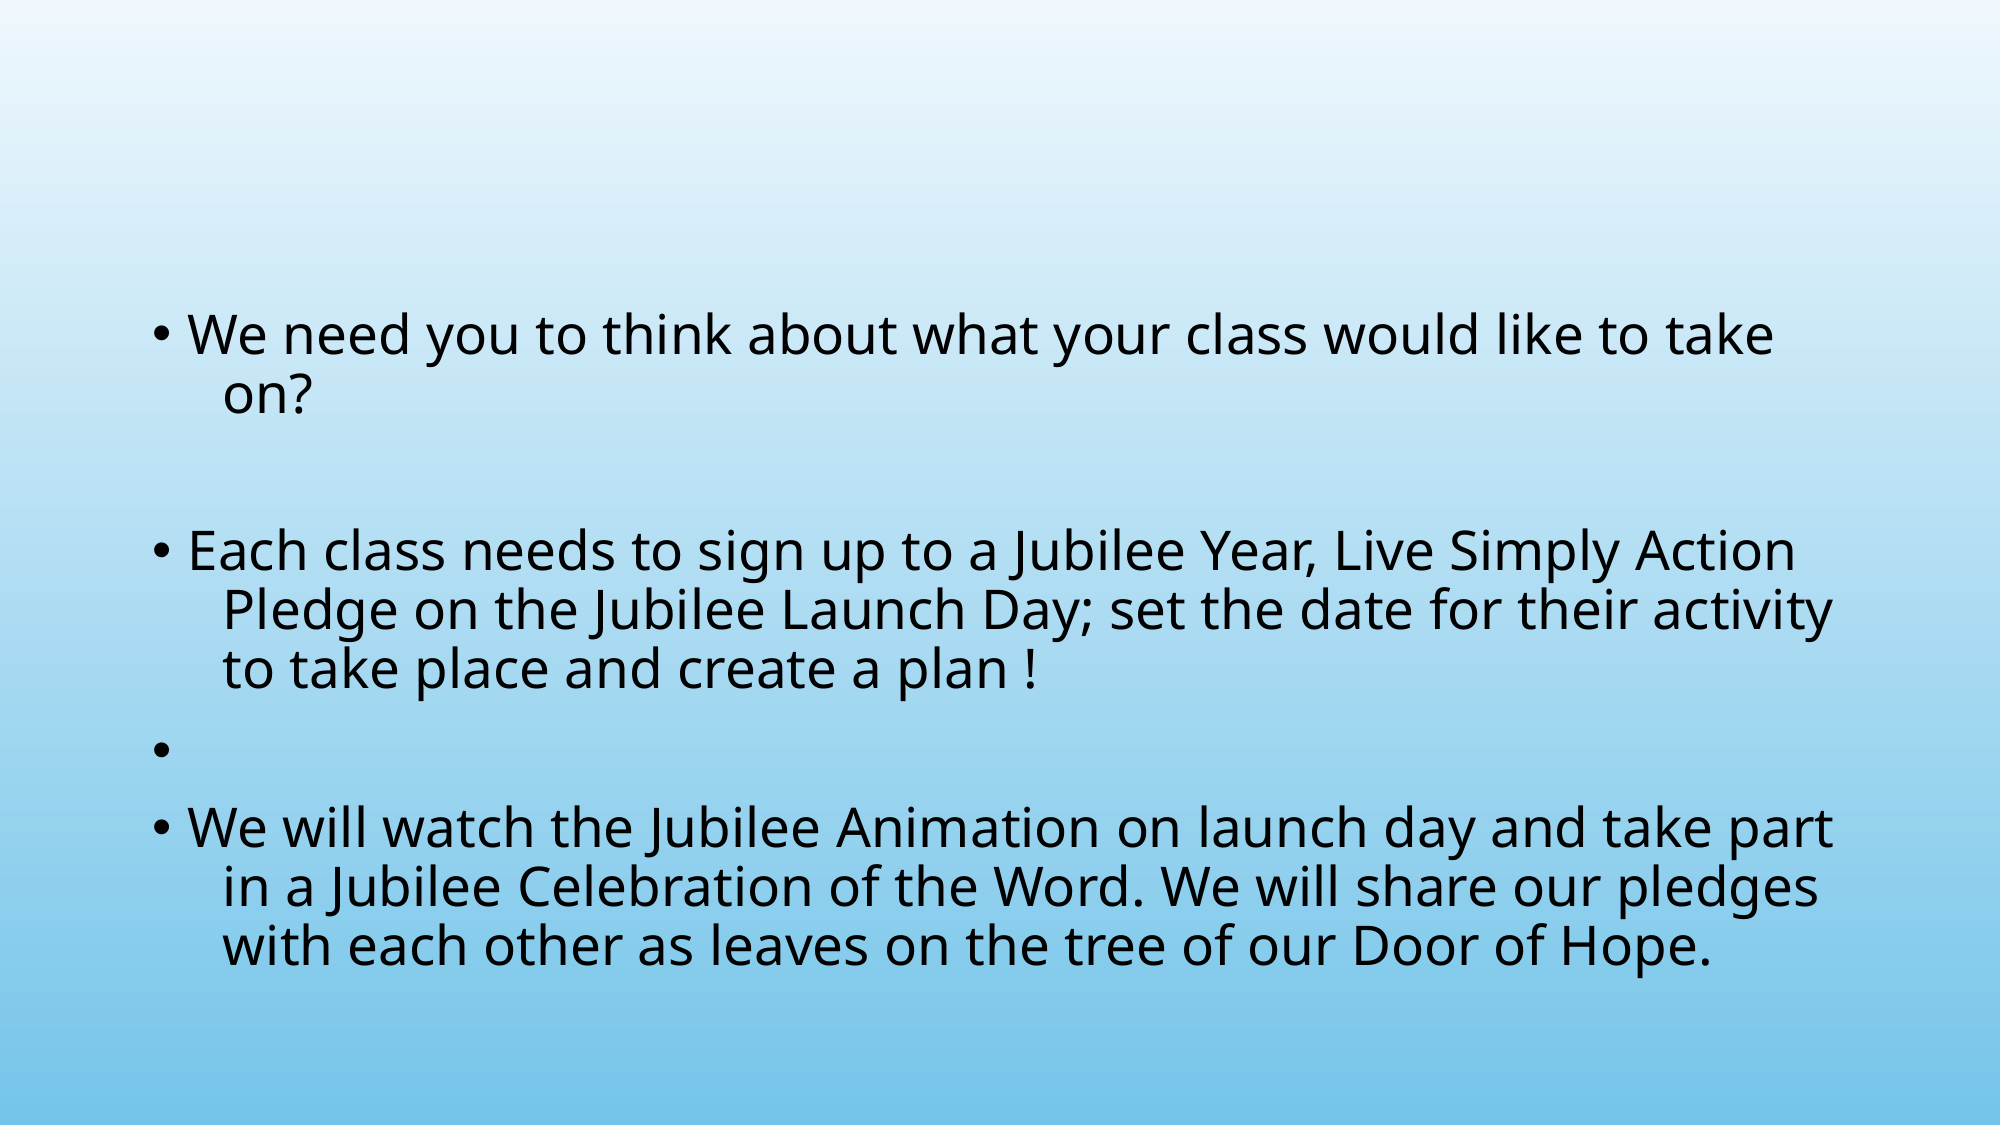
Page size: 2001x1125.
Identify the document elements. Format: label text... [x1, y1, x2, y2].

list We need you to think about what your class would like to take on? Each class needs to sign up to a Jubilee Year, Live Simply Action Pledge on the Jubilee Launch Day; set the date for their activity to take place and create a plan ! We will watch the Jubilee Animation on launch day and take part in a Jubilee Celebration of the Word. We will share our pledges with each other as leaves on the tree of our Door of Hope. [137, 299, 1863, 1014]
